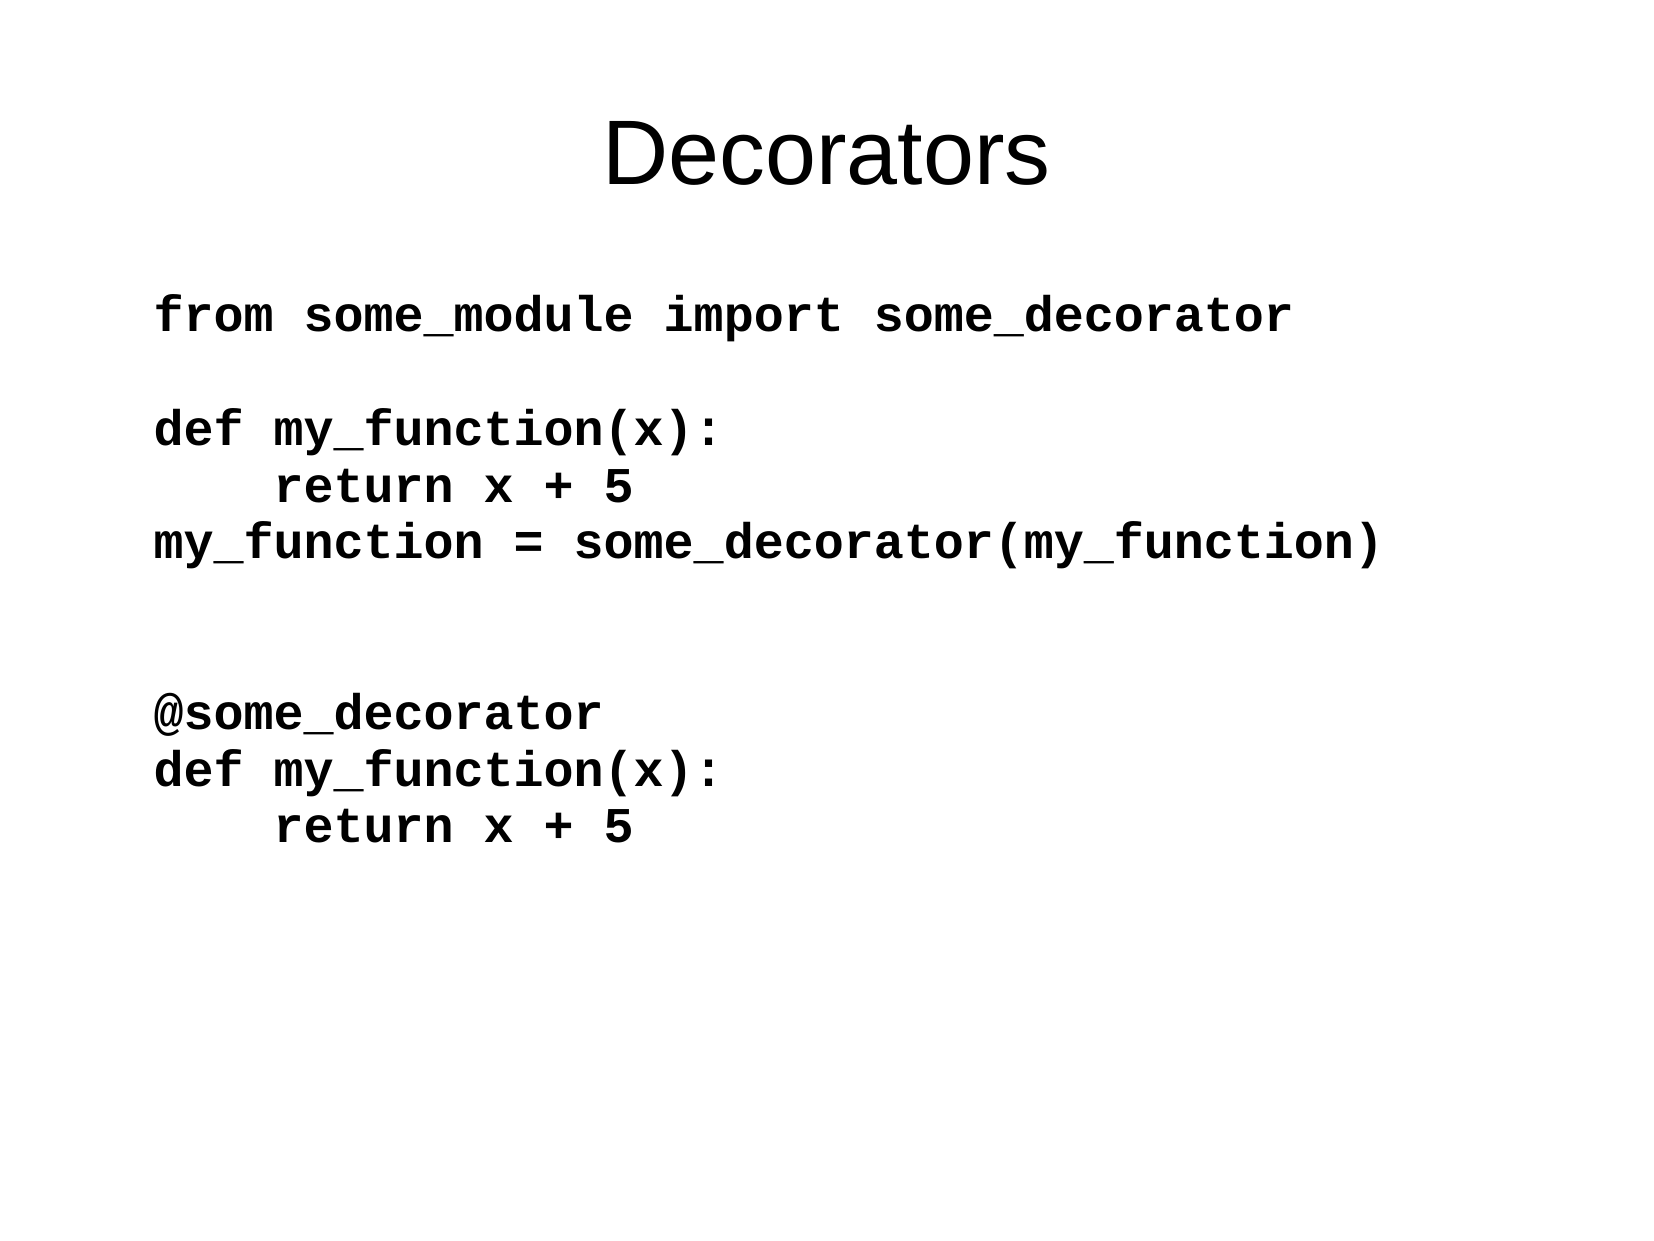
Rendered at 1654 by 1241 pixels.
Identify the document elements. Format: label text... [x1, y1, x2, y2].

list from some_module import some_decorator def my_function(x): return x + 5 my_function = some_decorator(my_function) @some_decorator def my_function(x): return x + 5 [82, 290, 1571, 1010]
text_box [82, 49, 1571, 272]
